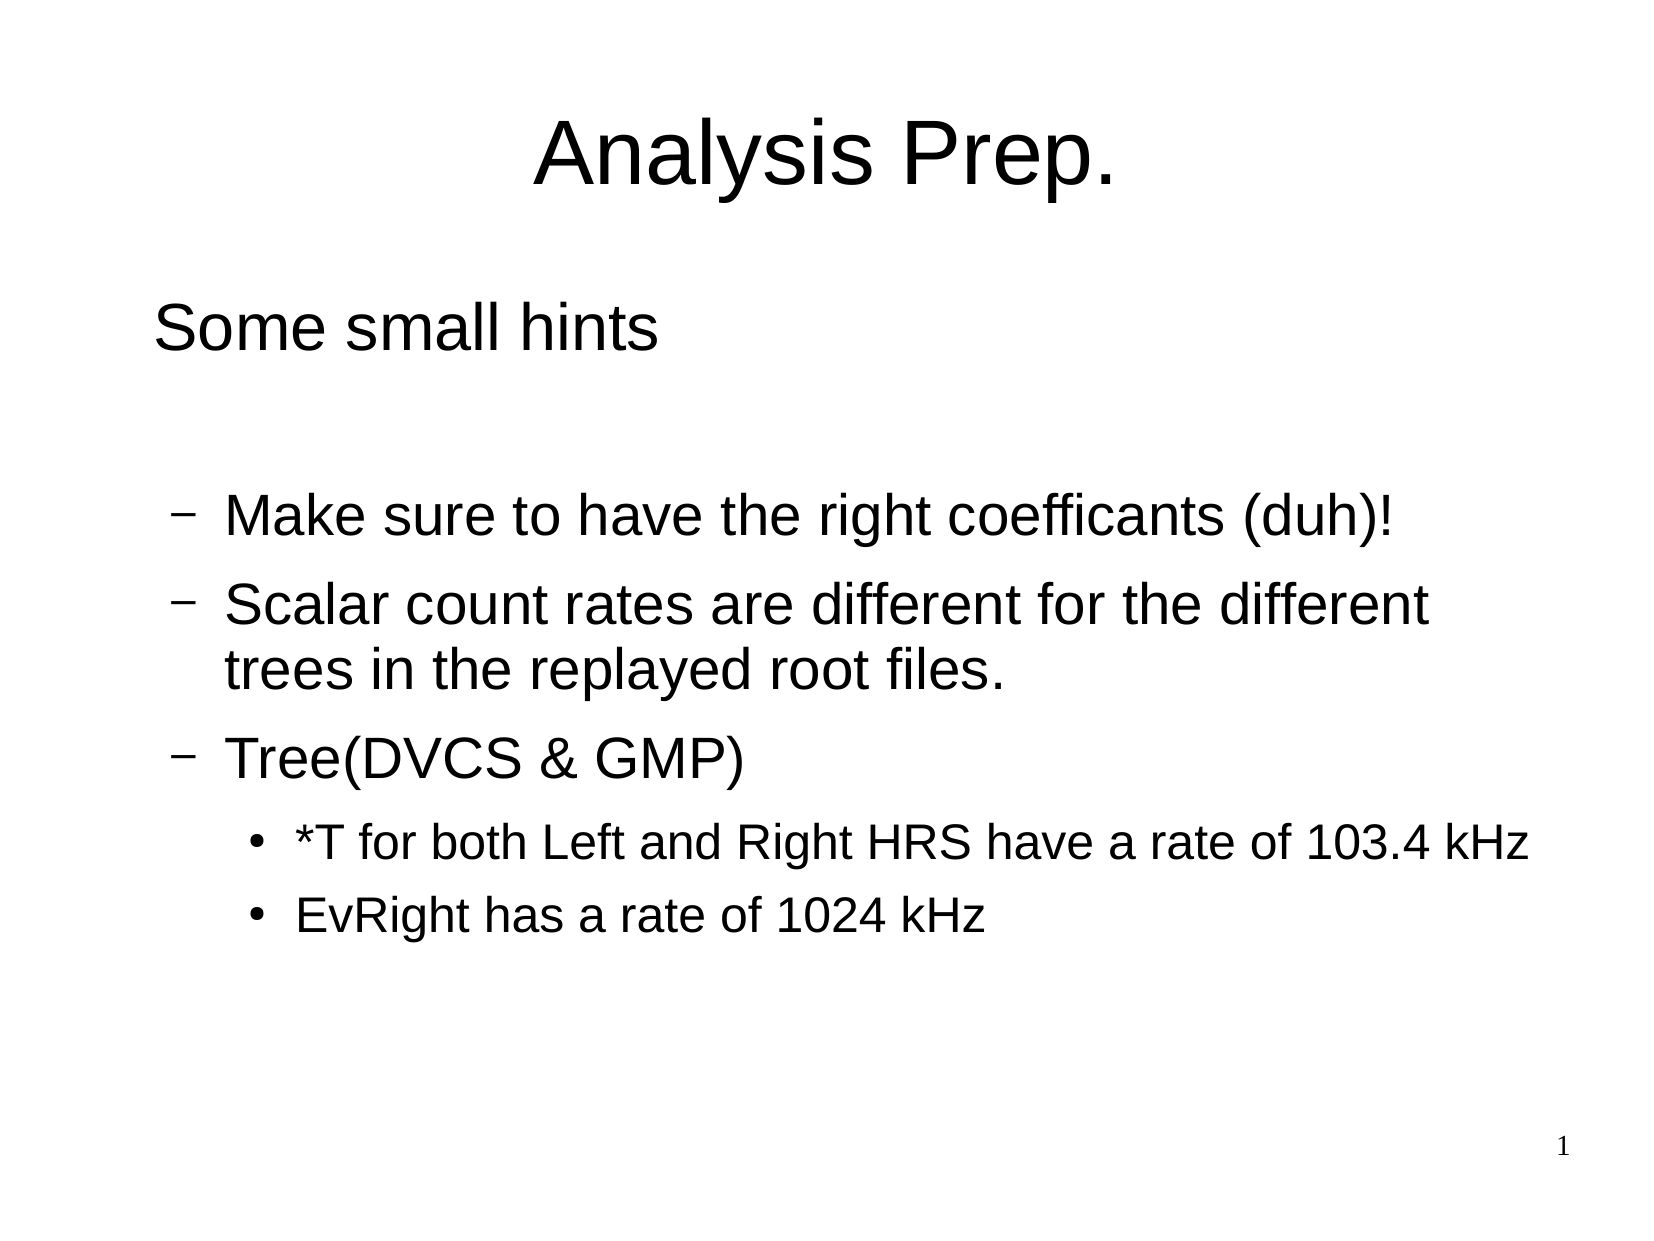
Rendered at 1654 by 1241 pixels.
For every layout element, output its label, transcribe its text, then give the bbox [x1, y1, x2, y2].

list Some small hints Make sure to have the right coefficants (duh)! Scalar count rates are different for the different trees in the replayed root files. Tree(DVCS & GMP) *T for both Left and Right HRS have a rate of 103.4 kHz EvRight has a rate of 1024 kHz [82, 290, 1571, 1010]
title Analysis Prep. [82, 49, 1571, 257]
